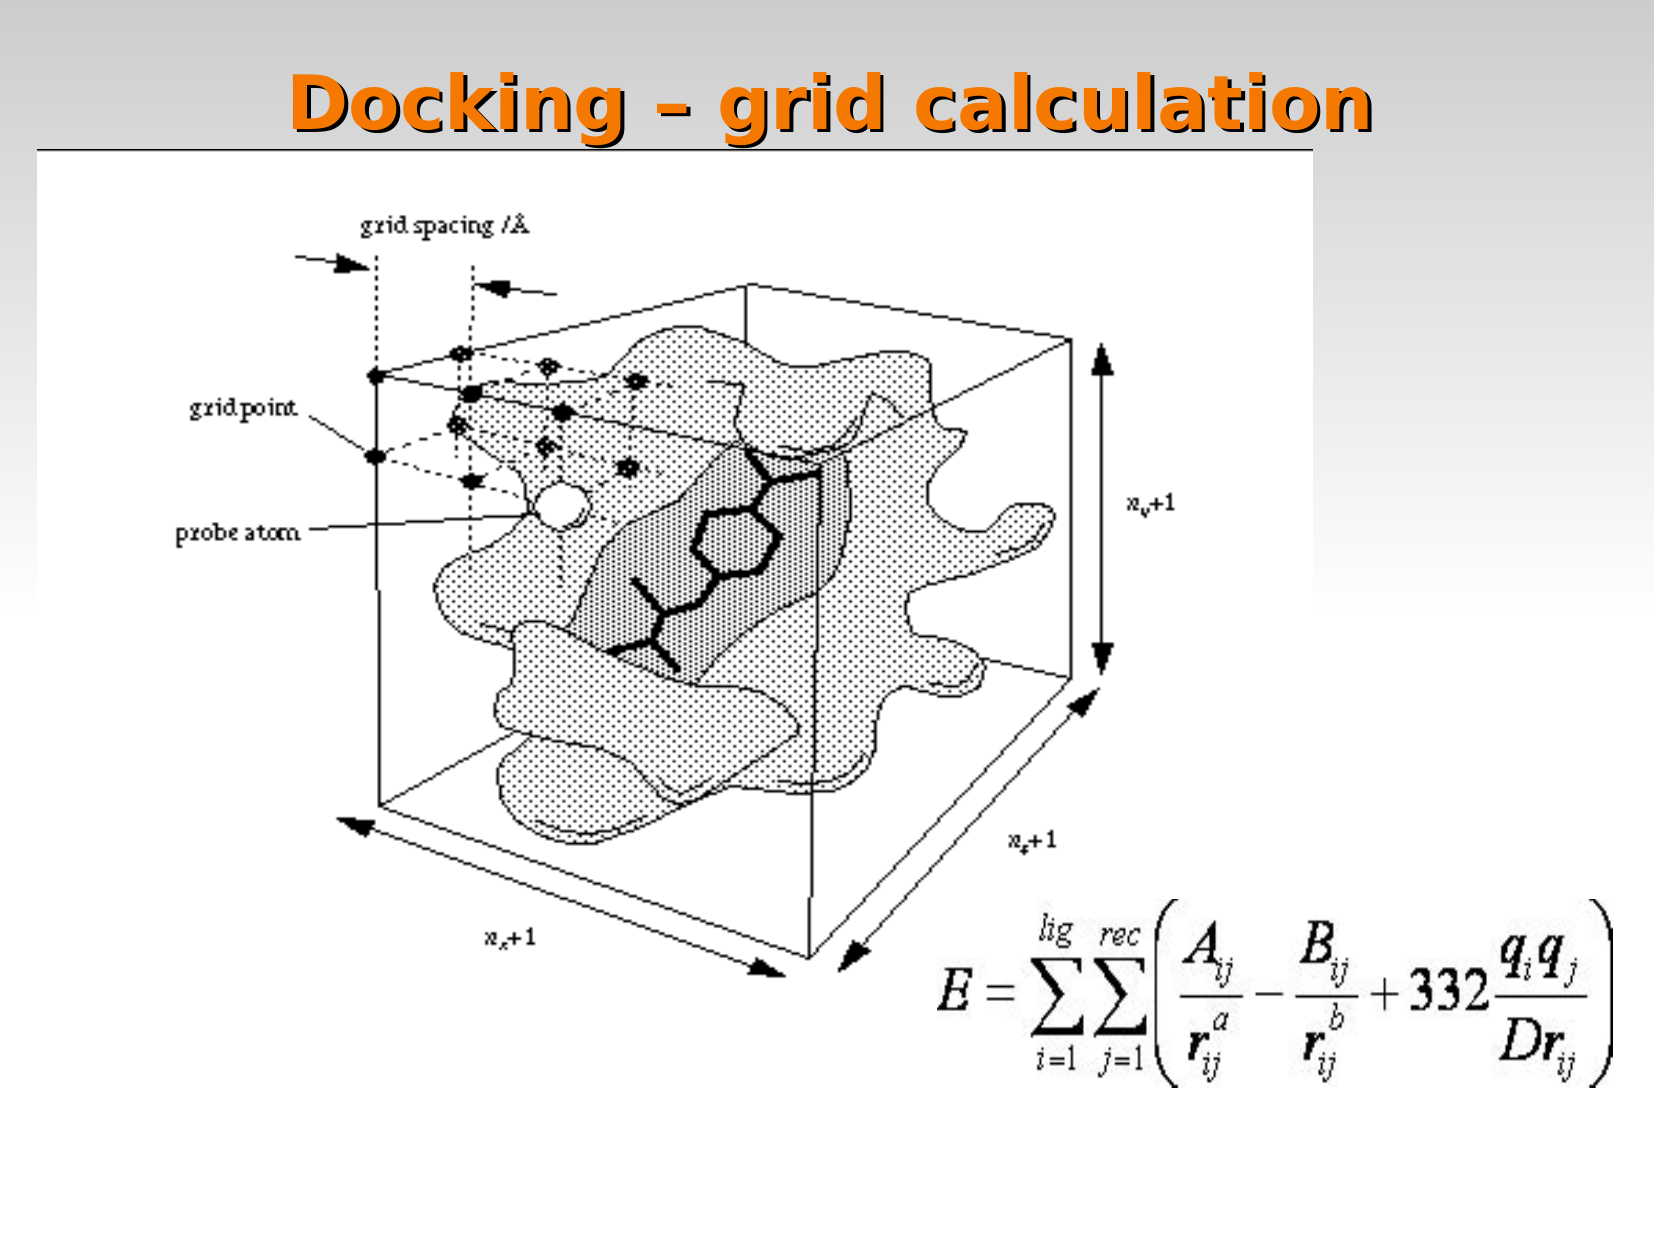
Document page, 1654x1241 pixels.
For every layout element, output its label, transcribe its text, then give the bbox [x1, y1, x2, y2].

picture [37, 149, 1613, 1088]
title Docking – grid calculation [86, 0, 1576, 208]
